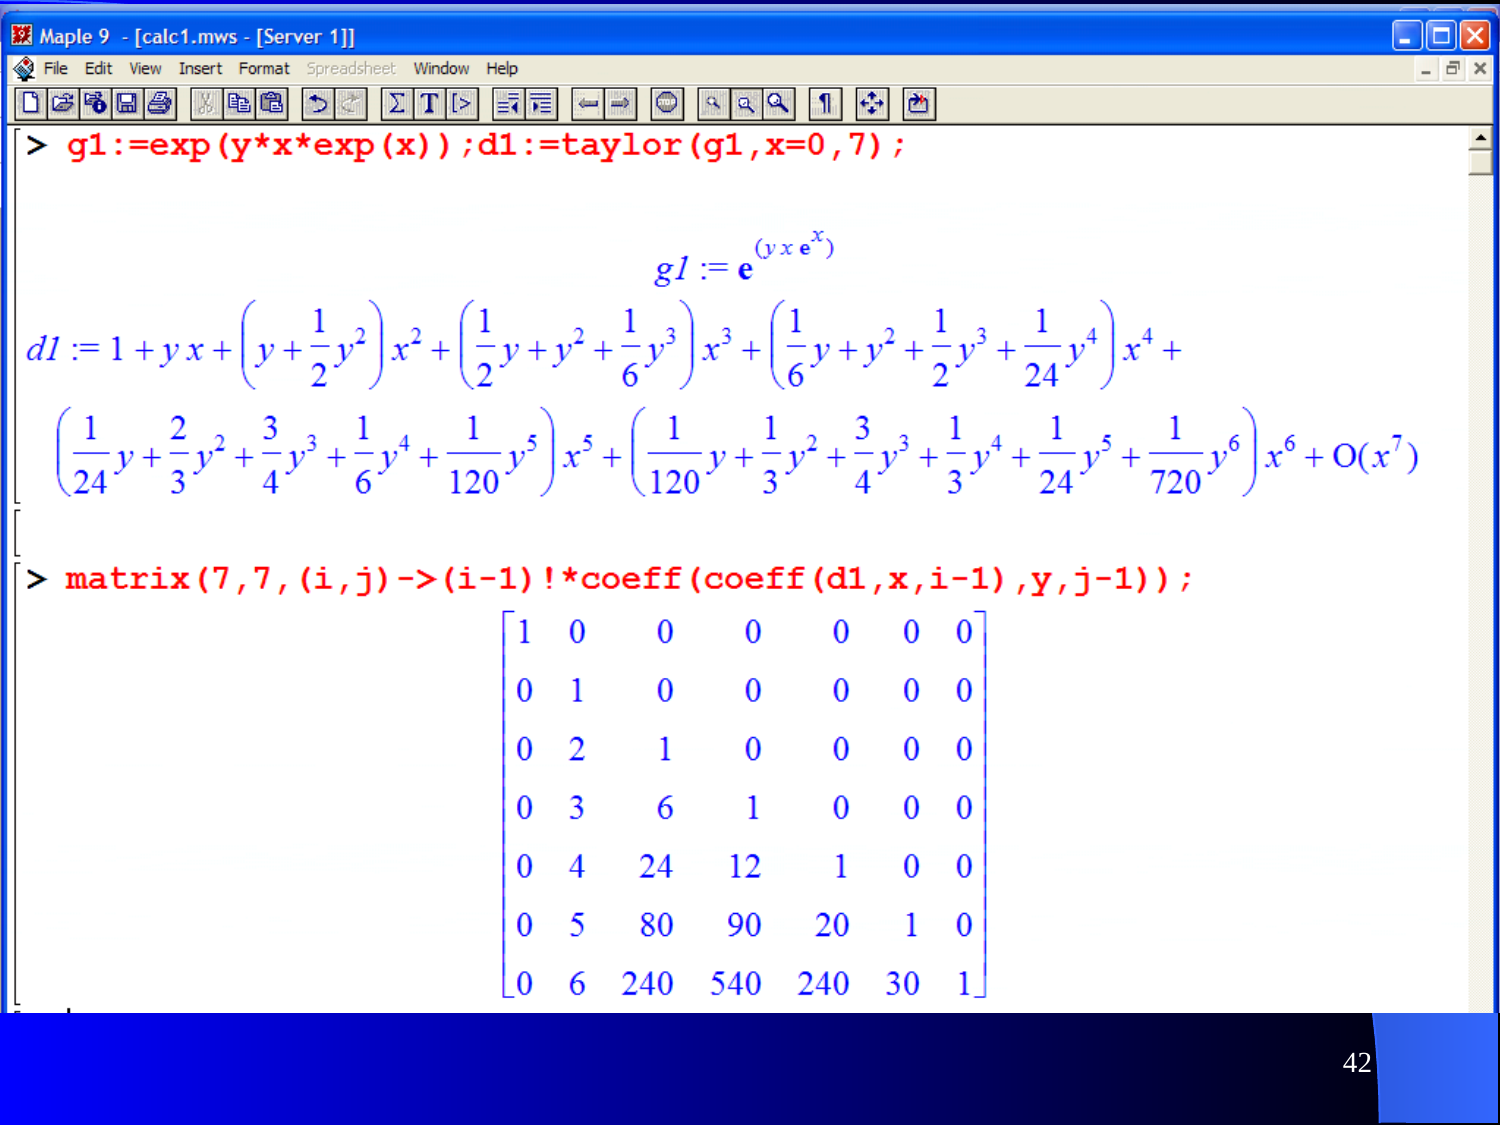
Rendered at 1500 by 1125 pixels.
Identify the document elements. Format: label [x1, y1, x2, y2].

picture [0, 4, 1500, 1013]
